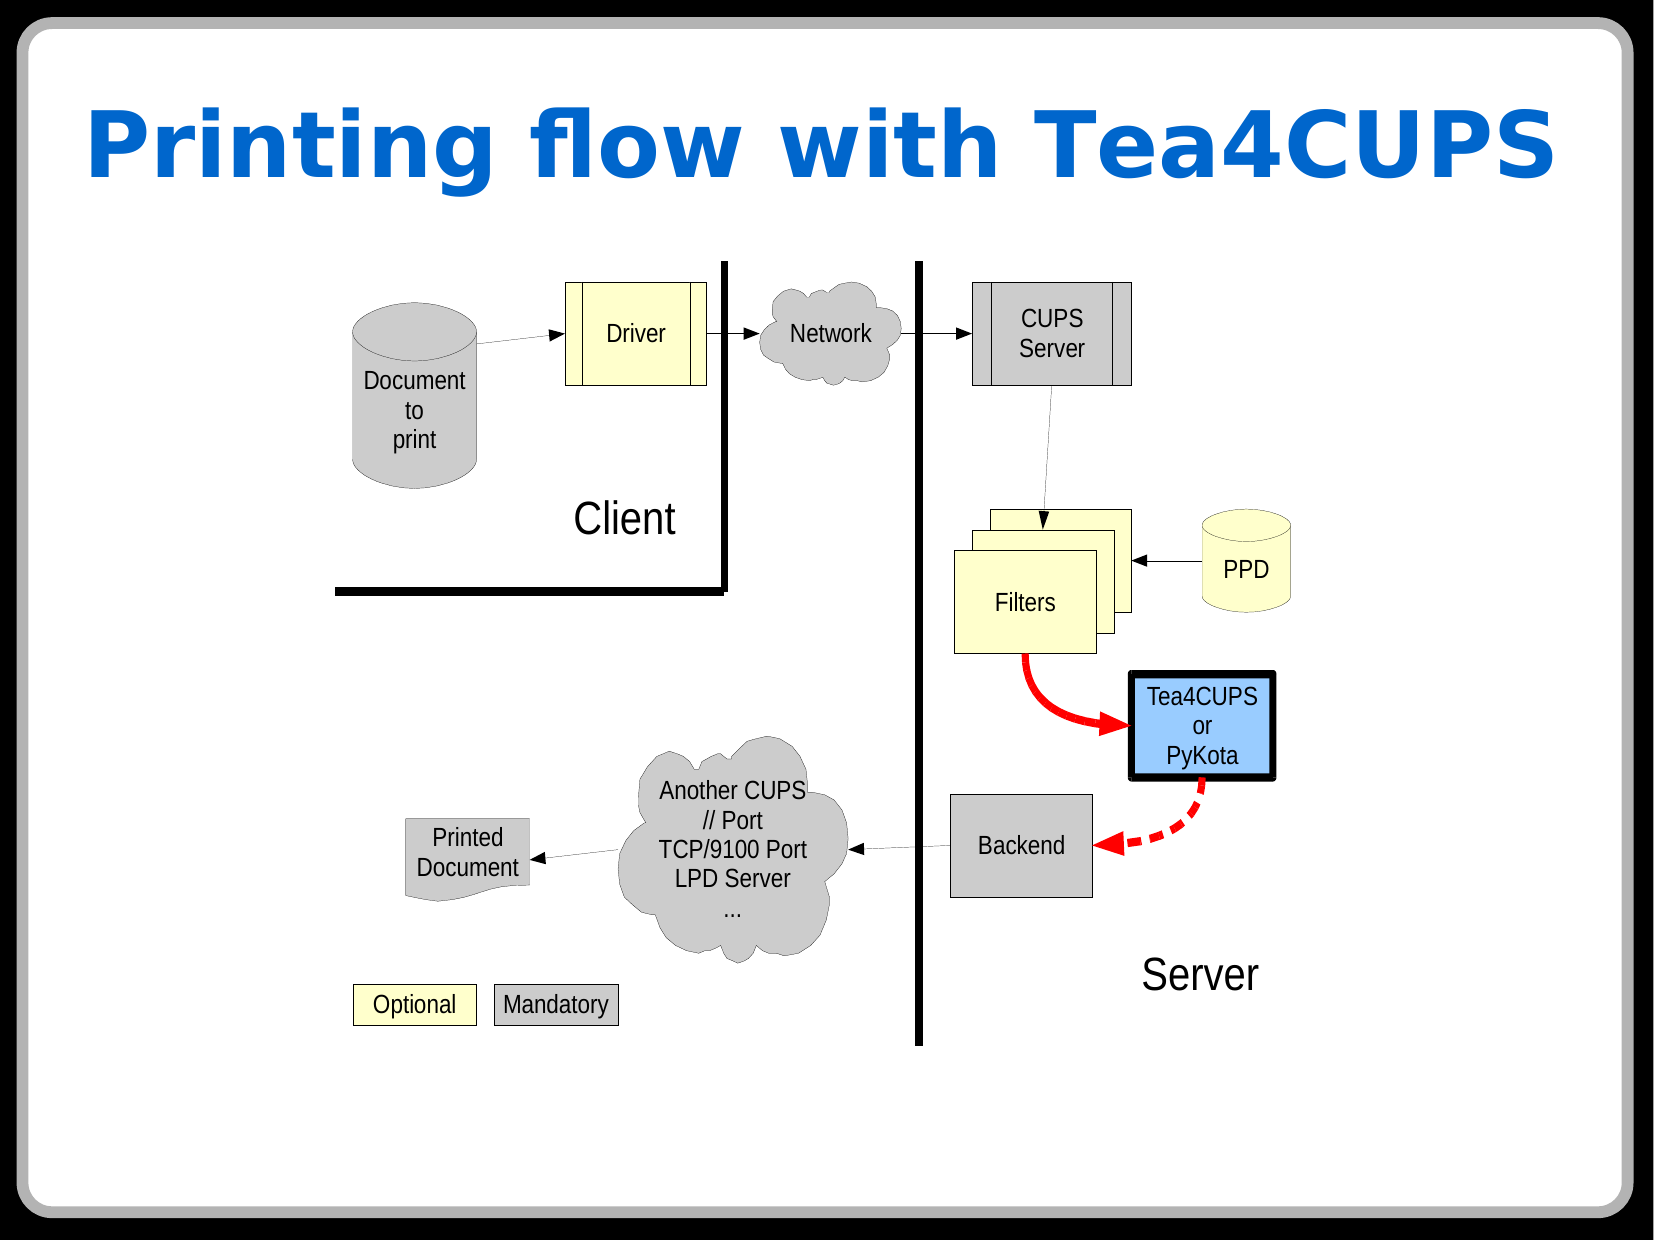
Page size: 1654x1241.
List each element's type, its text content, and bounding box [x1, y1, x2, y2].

chart [114, 206, 1536, 1099]
title Printing flow with Tea4CUPS [67, 91, 1577, 199]
